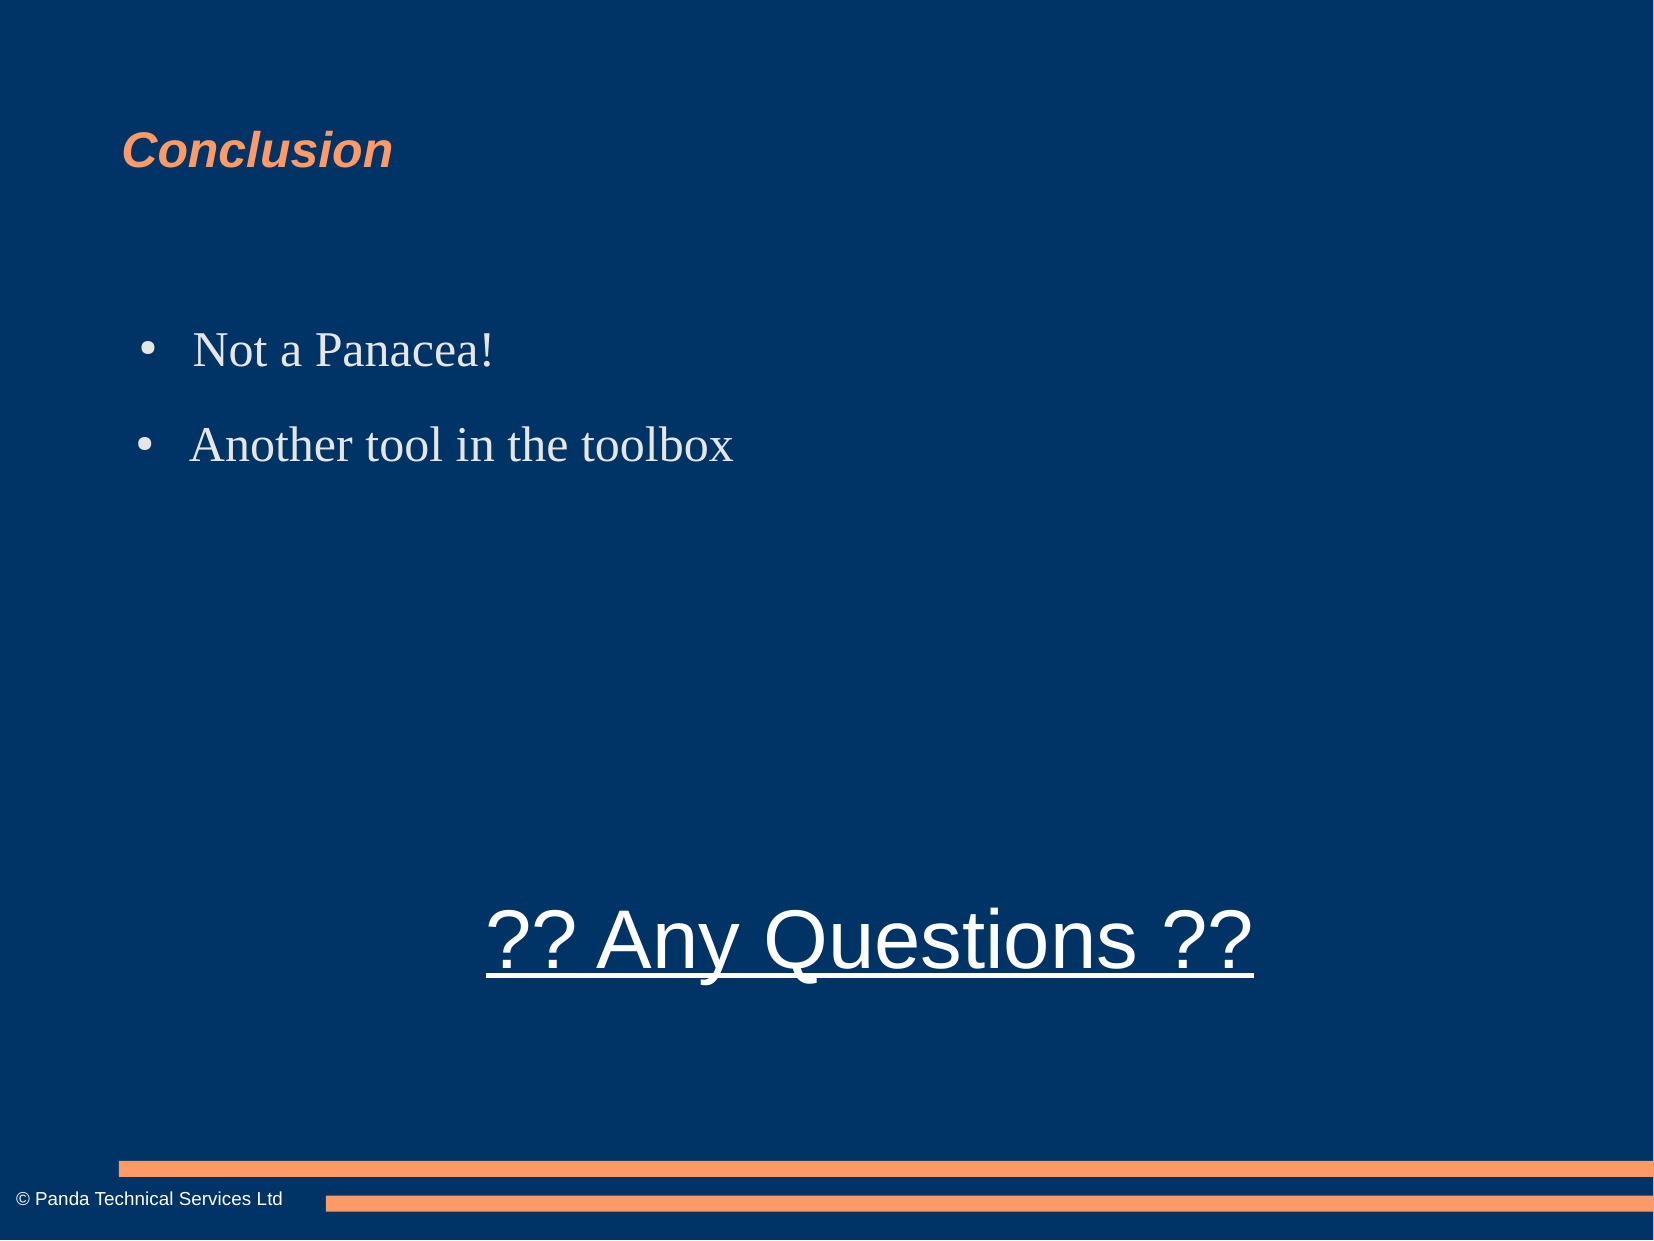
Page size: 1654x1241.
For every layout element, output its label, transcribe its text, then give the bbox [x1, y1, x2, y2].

list Not a Panacea! [121, 322, 1561, 378]
title Conclusion [121, 46, 1534, 254]
text_box ?? Any Questions ?? [471, 885, 1270, 994]
list Another tool in the toolbox [118, 417, 1558, 473]
text_box © Panda Technical Services Ltd [1, 1181, 297, 1218]
